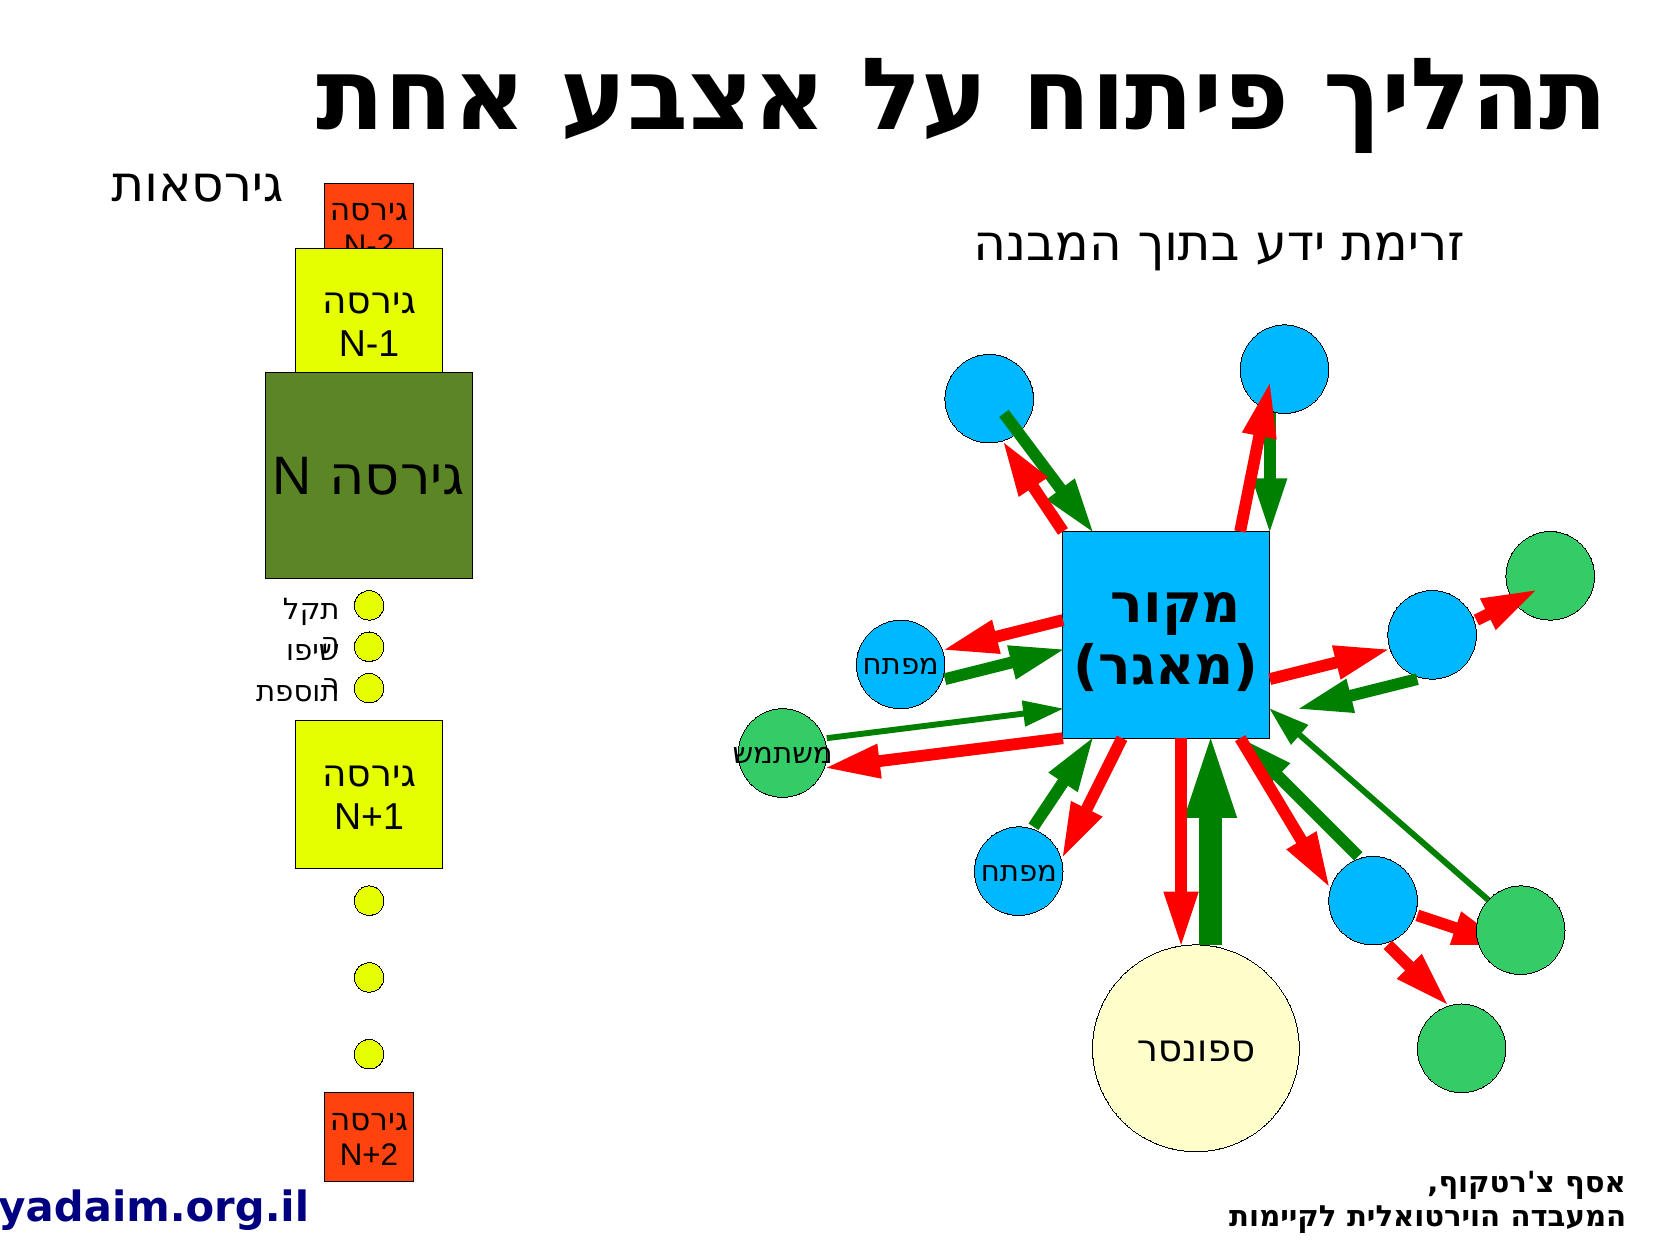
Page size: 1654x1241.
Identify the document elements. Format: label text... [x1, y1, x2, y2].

text_box [355, 590, 384, 621]
text_box [354, 1039, 384, 1069]
text_box תוספת [236, 667, 355, 715]
text_box [1476, 885, 1566, 975]
text_box מפתח [856, 620, 945, 709]
text_box [1387, 590, 1477, 680]
text_box [355, 631, 384, 662]
text_box משתמש [738, 708, 827, 798]
text_box גירסאות [0, 147, 299, 218]
text_box מקור (מאגר) [1062, 531, 1270, 739]
text_box ספונסר [1092, 944, 1300, 1152]
text_box [354, 885, 384, 916]
text_box אסף צ'רטקוף, המעבדה הוירטואלית לקיימות [1181, 1157, 1641, 1238]
text_box מפתח [974, 826, 1064, 916]
text_box גירסה N [265, 372, 473, 579]
text_box [1240, 324, 1329, 414]
text_box [944, 354, 1034, 443]
text_box bayadaim.org.il [13, 1175, 324, 1237]
text_box גירסה N+2 [324, 1092, 414, 1182]
text_box [1417, 1003, 1506, 1093]
text_box תהליך פיתוח על אצבע אחת [398, 29, 1625, 155]
text_box שיפור [255, 625, 355, 667]
text_box [1505, 531, 1595, 621]
text_box גירסה N-2 [324, 183, 414, 248]
text_box [354, 962, 384, 993]
text_box גירסה N+1 [295, 720, 443, 869]
text_box [1328, 856, 1418, 945]
text_box זרימת ידע בתוך המבנה [1003, 206, 1480, 278]
text_box גירסה N-1 [295, 248, 443, 372]
text_box תקלה [255, 584, 355, 625]
text_box [355, 673, 384, 703]
